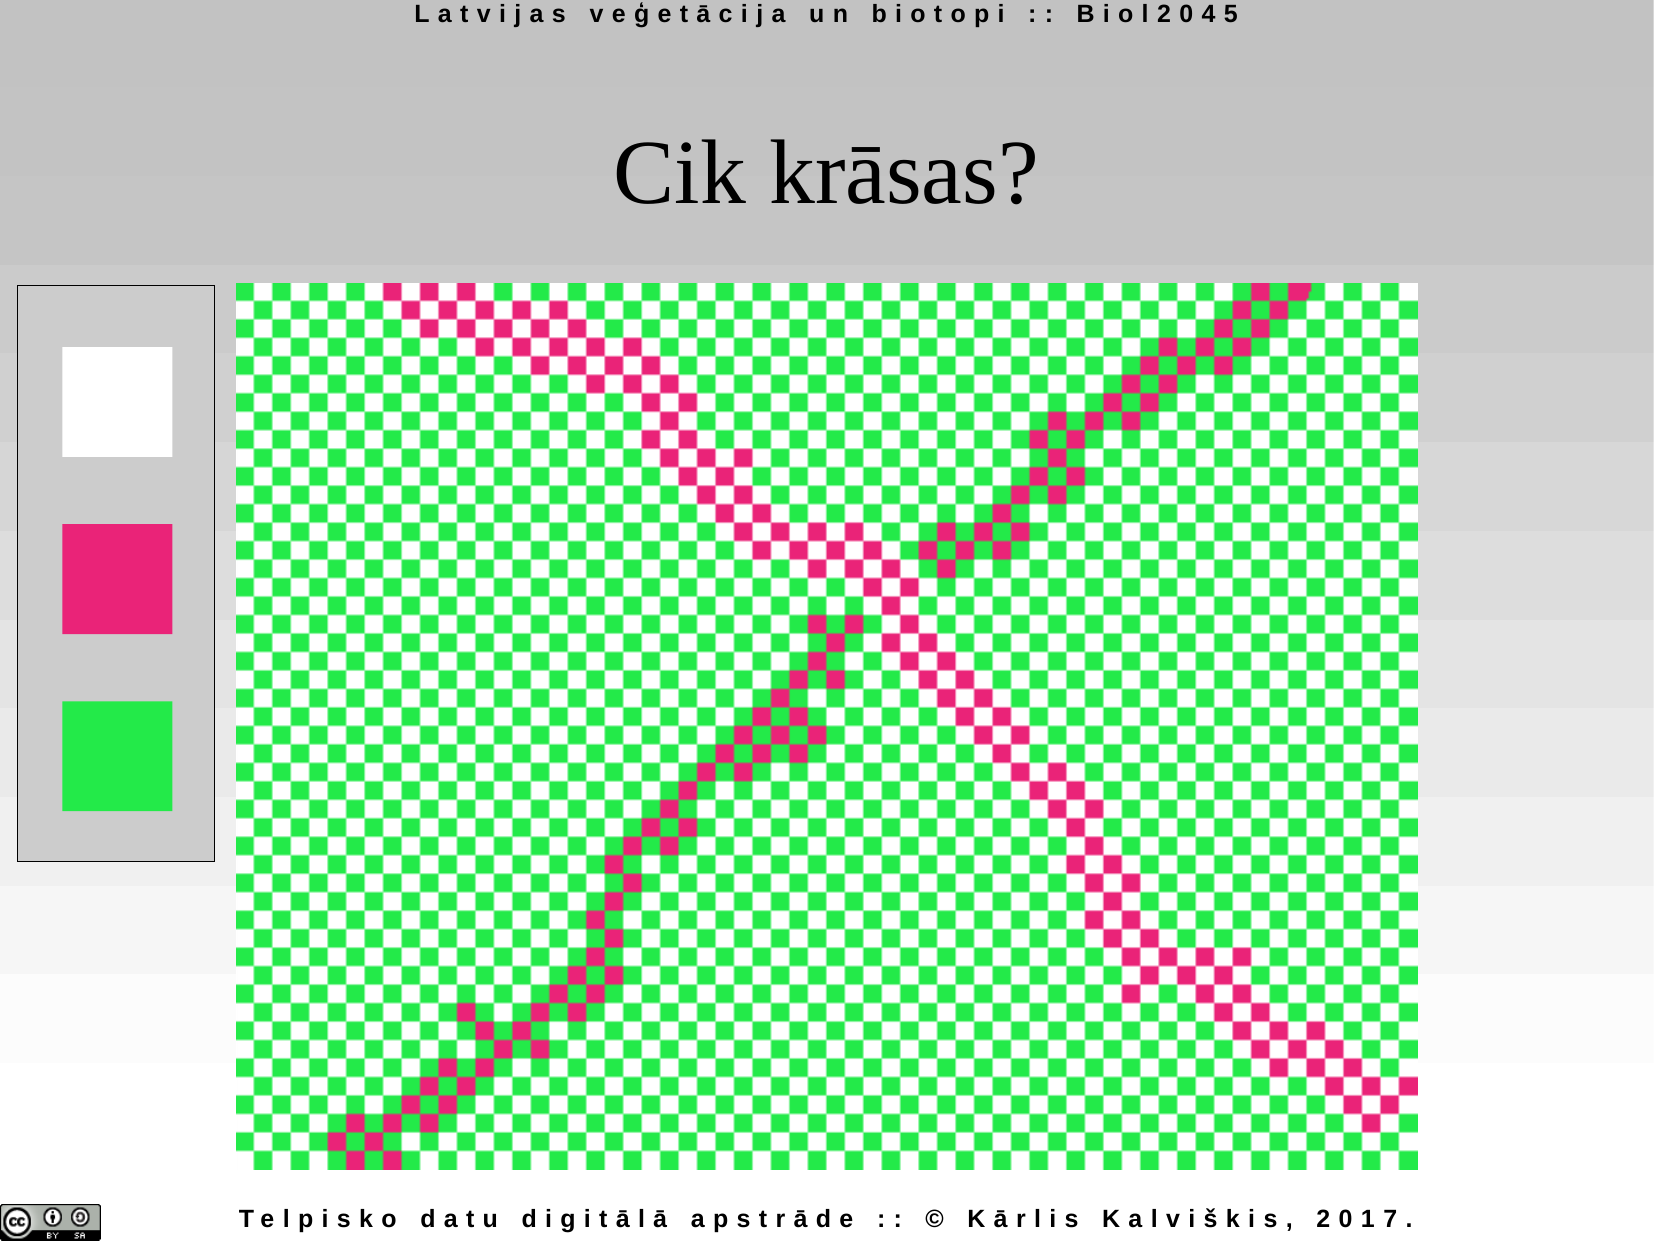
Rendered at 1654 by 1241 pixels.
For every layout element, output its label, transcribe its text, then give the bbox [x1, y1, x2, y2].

picture [0, 0, 1654, 1241]
title Cik krāsas? [29, 49, 1625, 296]
text_box [17, 285, 215, 862]
